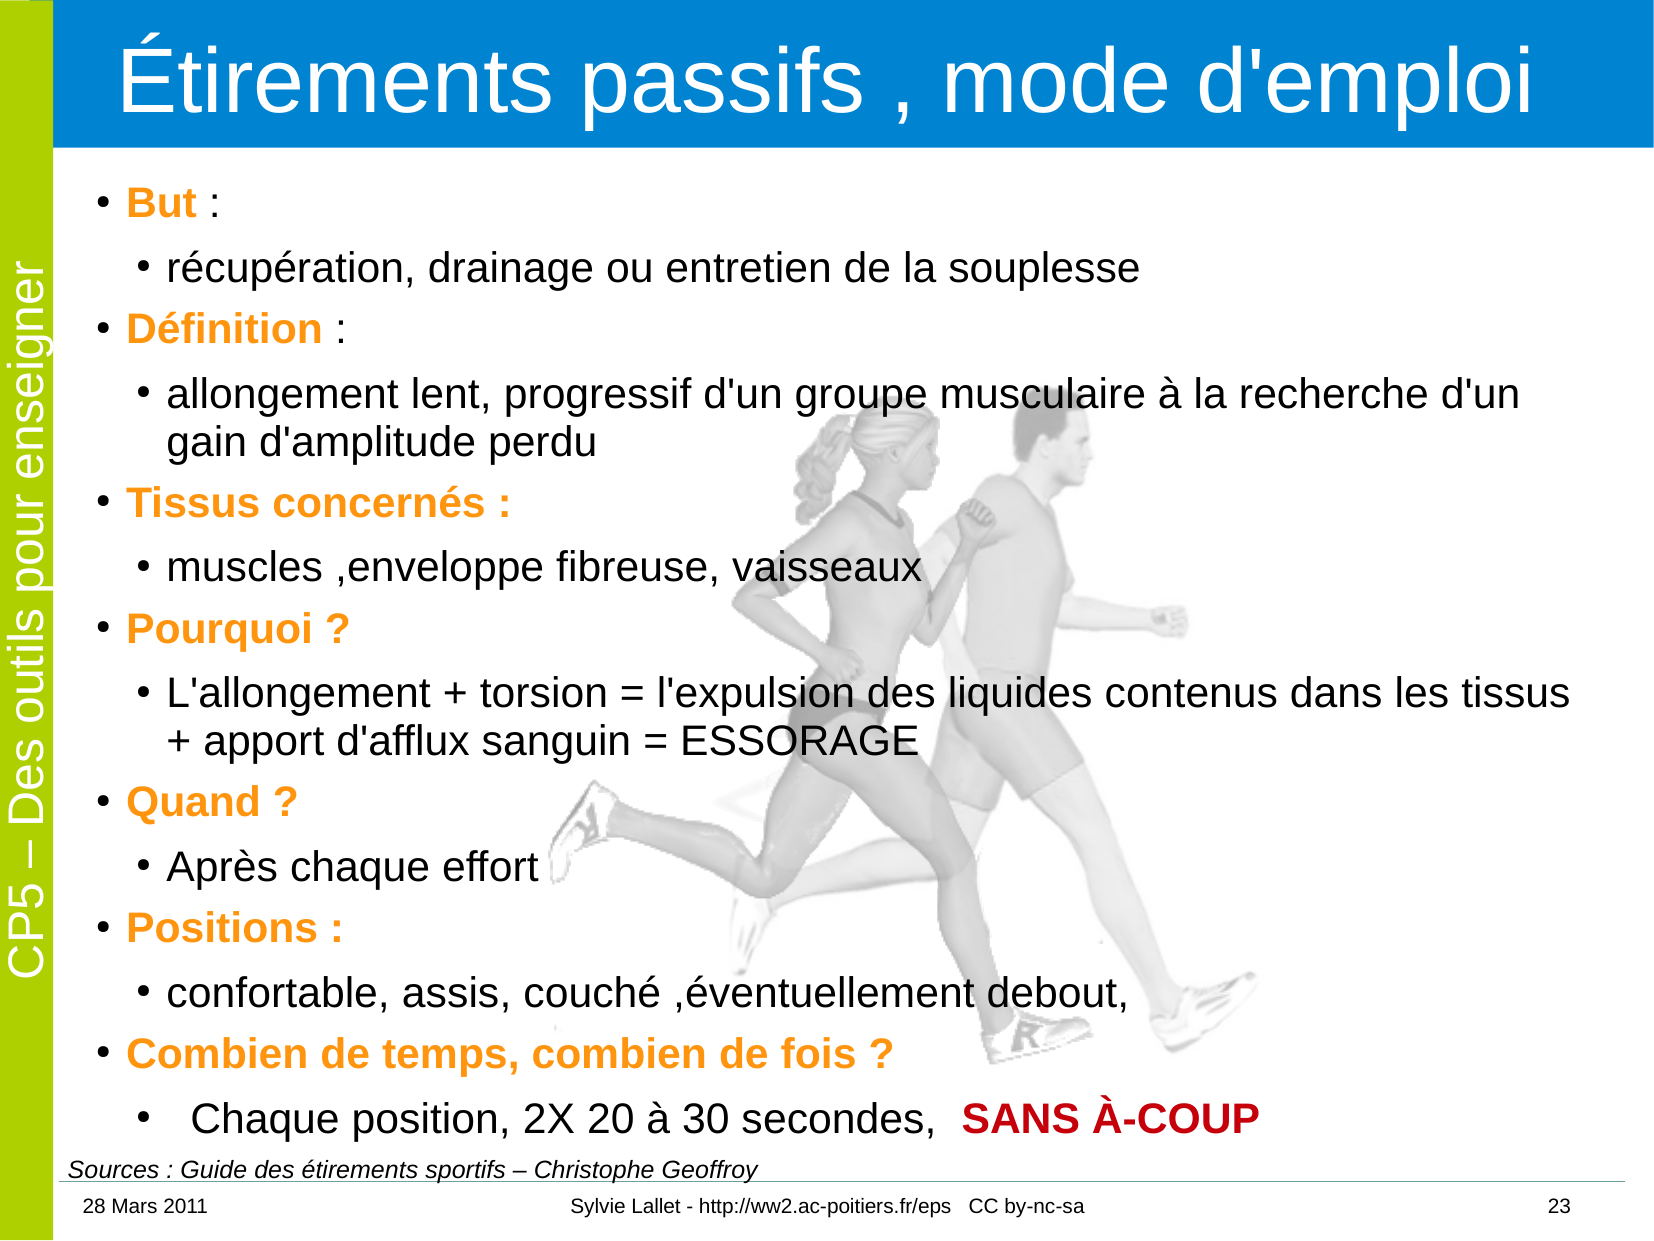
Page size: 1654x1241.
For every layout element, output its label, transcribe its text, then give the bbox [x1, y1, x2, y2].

title Étirements passifs , mode d'emploi [82, 21, 1571, 141]
list But : récupération, drainage ou entretien de la souplesse Définition : allongement lent, progressif d'un groupe musculaire à la recherche d'un gain d'amplitude perdu Tissus concernés : muscles ,enveloppe fibreuse, vaisseaux Pourquoi ? L'allongement + torsion = l'expulsion des liquides contenus dans les tissus + apport d'afflux sanguin = ESSORAGE Quand ? Après chaque effort Positions : confortable, assis, couché ,éventuellement debout, Combien de temps, combien de fois ? Chaque position, 2X 20 à 30 secondes, SANS À-COUP [85, 179, 1608, 1155]
text_box Sources : Guide des étirements sportifs – Christophe Geoffroy [52, 1148, 775, 1192]
